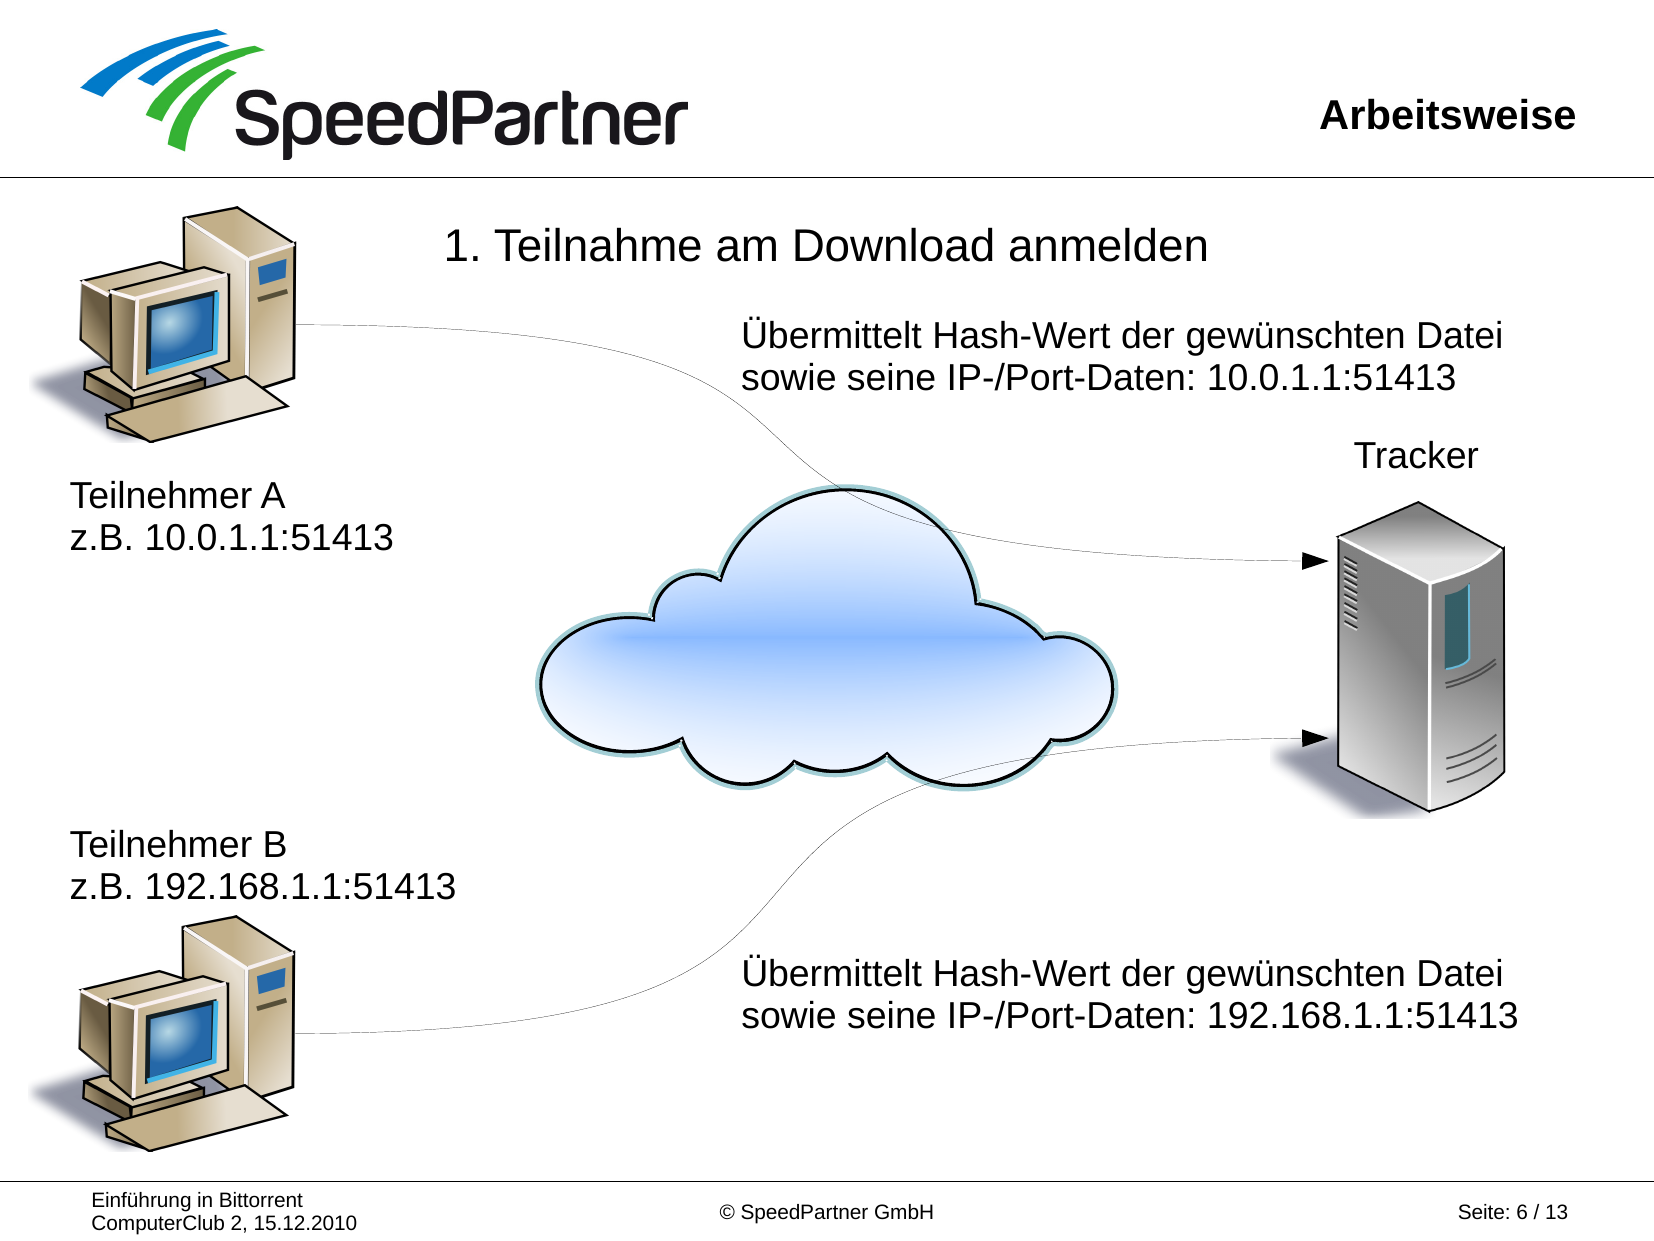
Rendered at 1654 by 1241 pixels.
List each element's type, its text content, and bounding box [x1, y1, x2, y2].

text_box Teilnehmer B z.B. 192.168.1.1:51413 [54, 815, 472, 915]
text_box 1. Teilnahme am Download anmelden [295, 212, 1359, 284]
text_box Übermittelt Hash-Wert der gewünschten Datei sowie seine IP-/Port-Daten: 10.0.1.1:51413 [726, 307, 1519, 406]
picture [28, 915, 296, 1152]
text_box Teilnehmer A z.B. 10.0.1.1:51413 [54, 467, 410, 567]
picture [80, 29, 688, 160]
picture [909, 747, 1119, 792]
picture [836, 484, 1119, 554]
picture [29, 206, 297, 443]
picture [1270, 501, 1506, 819]
picture [535, 484, 1119, 792]
text_box Tracker [1338, 427, 1495, 485]
title Arbeitsweise [590, 70, 1577, 160]
text_box Übermittelt Hash-Wert der gewünschten Datei sowie seine IP-/Port-Daten: 192.168.1.1:51413 [726, 944, 1534, 1044]
